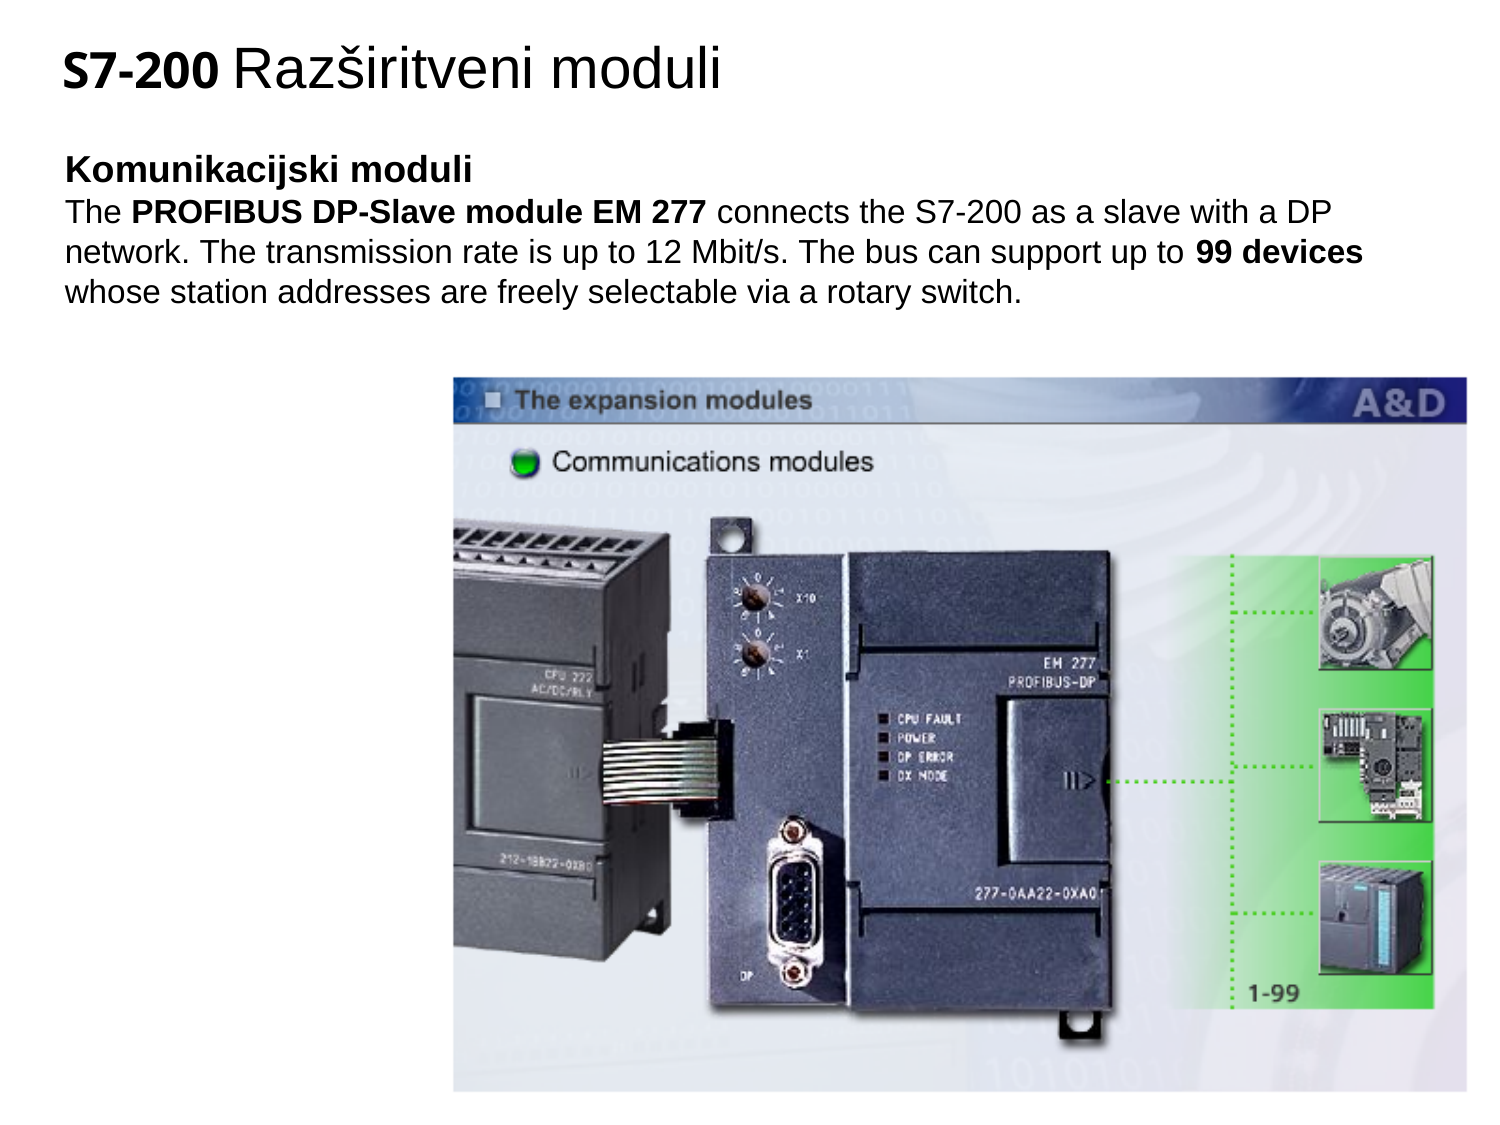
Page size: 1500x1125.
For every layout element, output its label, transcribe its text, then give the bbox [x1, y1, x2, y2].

picture [450, 374, 1471, 1096]
text_box S7-200 Razširitveni moduli [47, 22, 739, 108]
text_box Komunikacijski moduli The PROFIBUS DP-Slave module EM 277 connects the S7-200 as a slave with a DP network. The transmission rate is up to 12 Mbit/s. The bus can support up to 99 devices whose station addresses are freely selectable via a rotary switch. [50, 137, 1463, 318]
